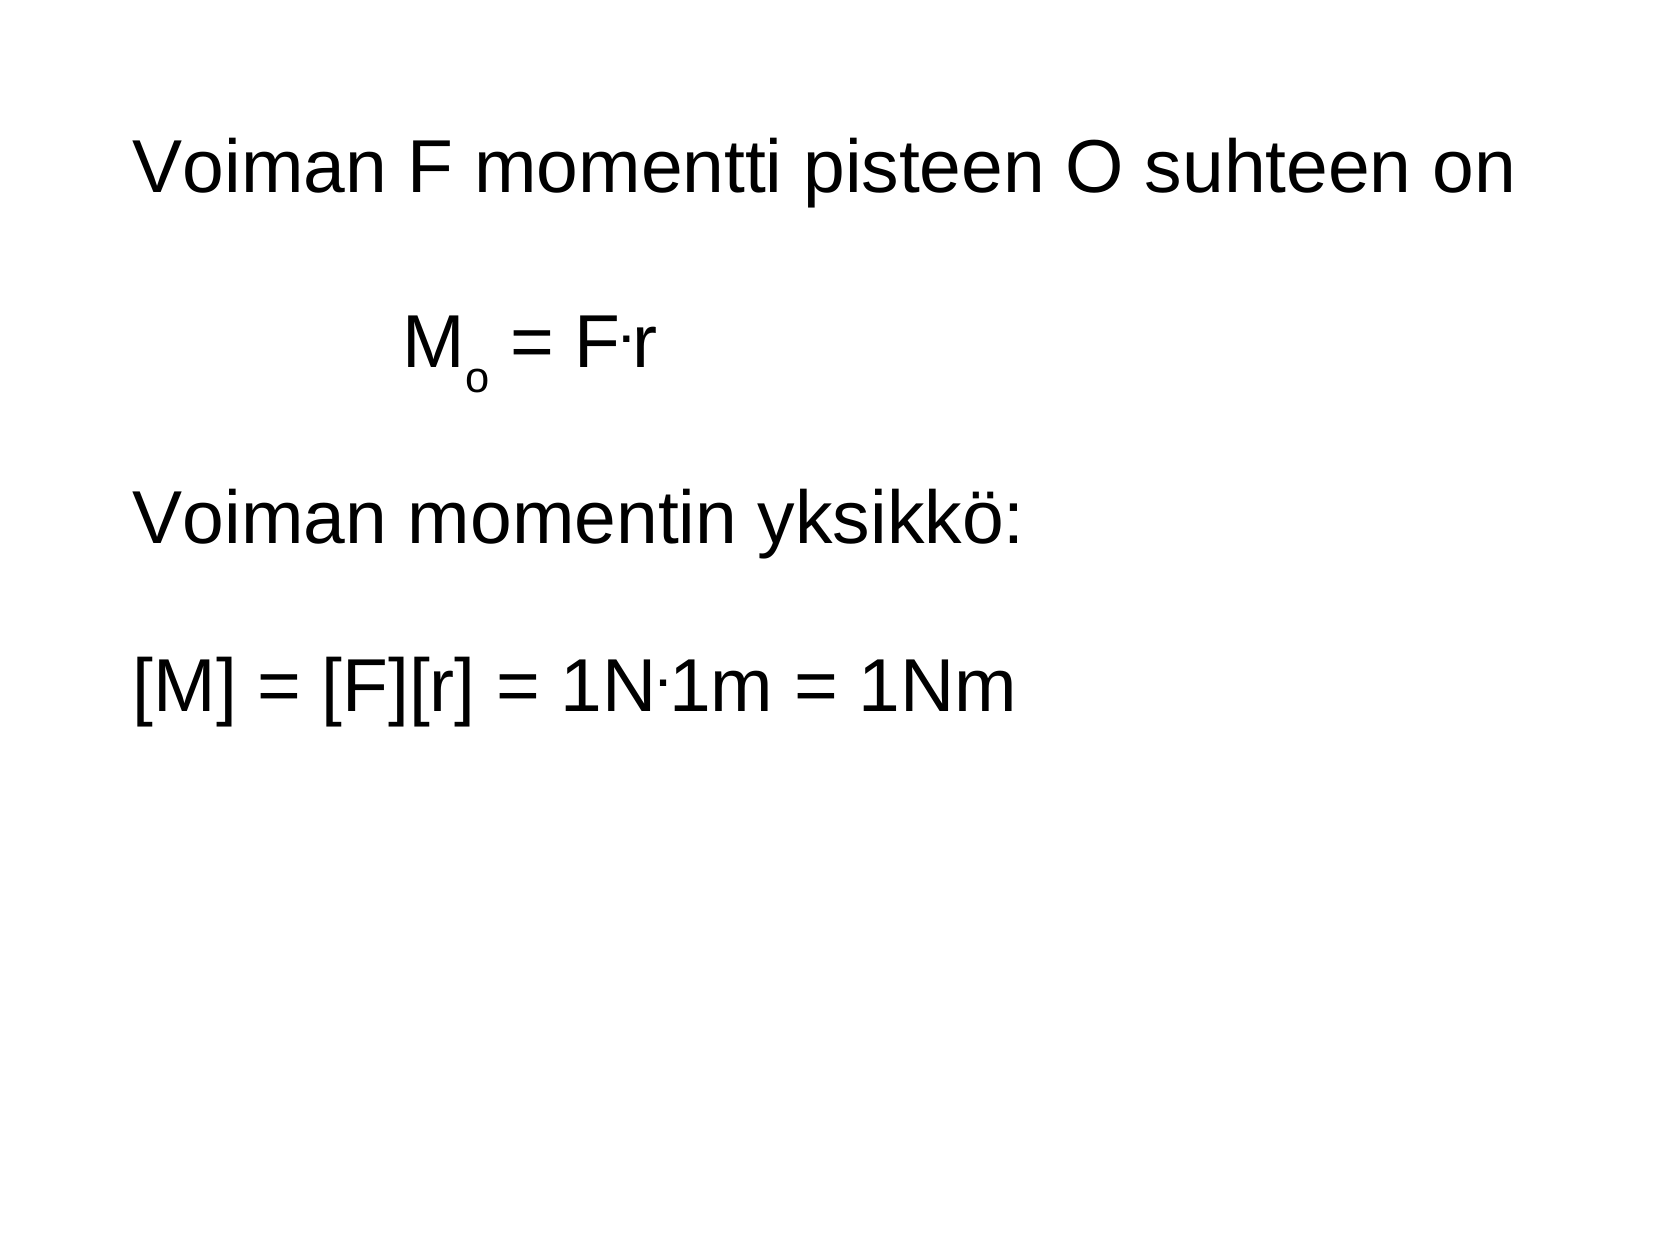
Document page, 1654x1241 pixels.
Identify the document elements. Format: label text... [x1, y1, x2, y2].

text_box Voiman F momentti pisteen O suhteen on Mo = F.r Voiman momentin yksikkö: [M] = [F][r] = 1N.1m = 1Nm [118, 112, 1560, 1052]
